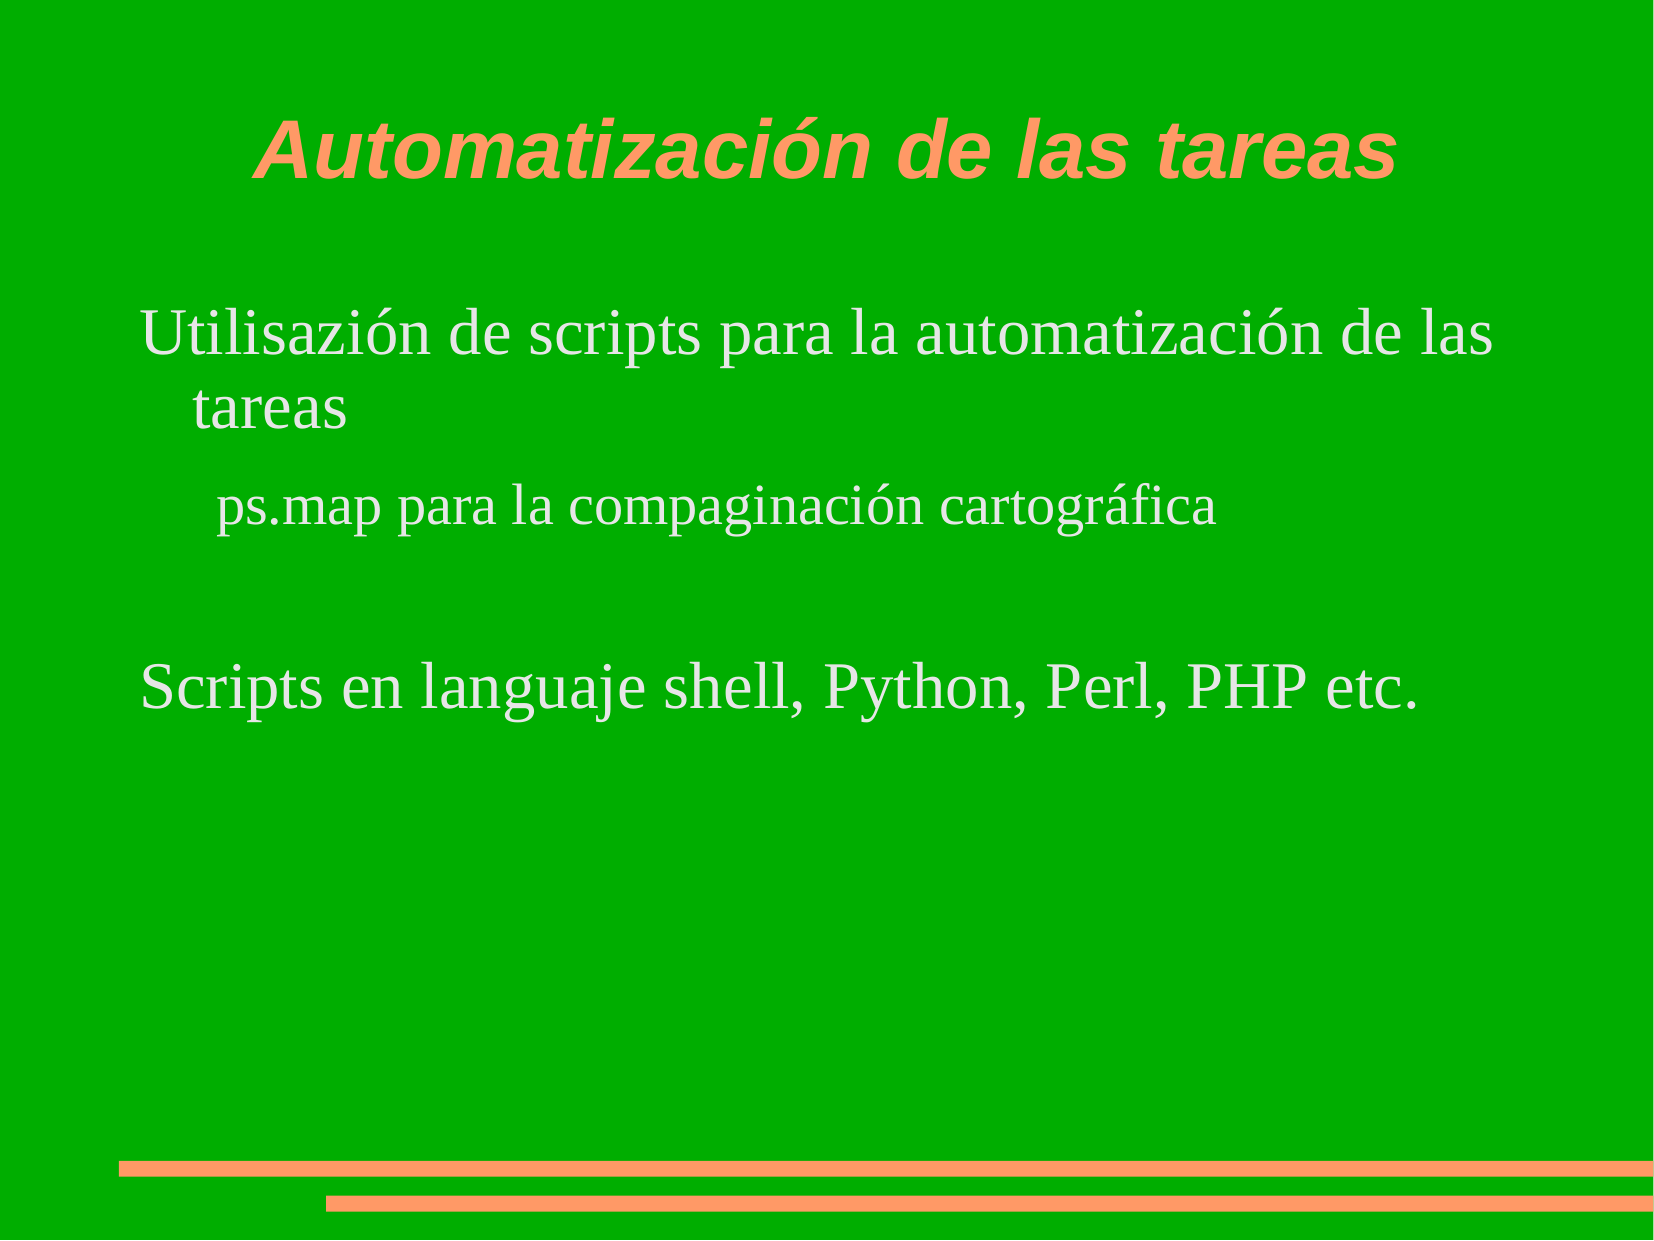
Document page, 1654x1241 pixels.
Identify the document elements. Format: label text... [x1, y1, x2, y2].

title Automatización de las tareas [121, 46, 1534, 254]
list Utilisazión de scripts para la automatización de las tareas ps.map para la compaginación cartográfica Scripts en languaje shell, Python, Perl, PHP etc. [121, 295, 1561, 1132]
